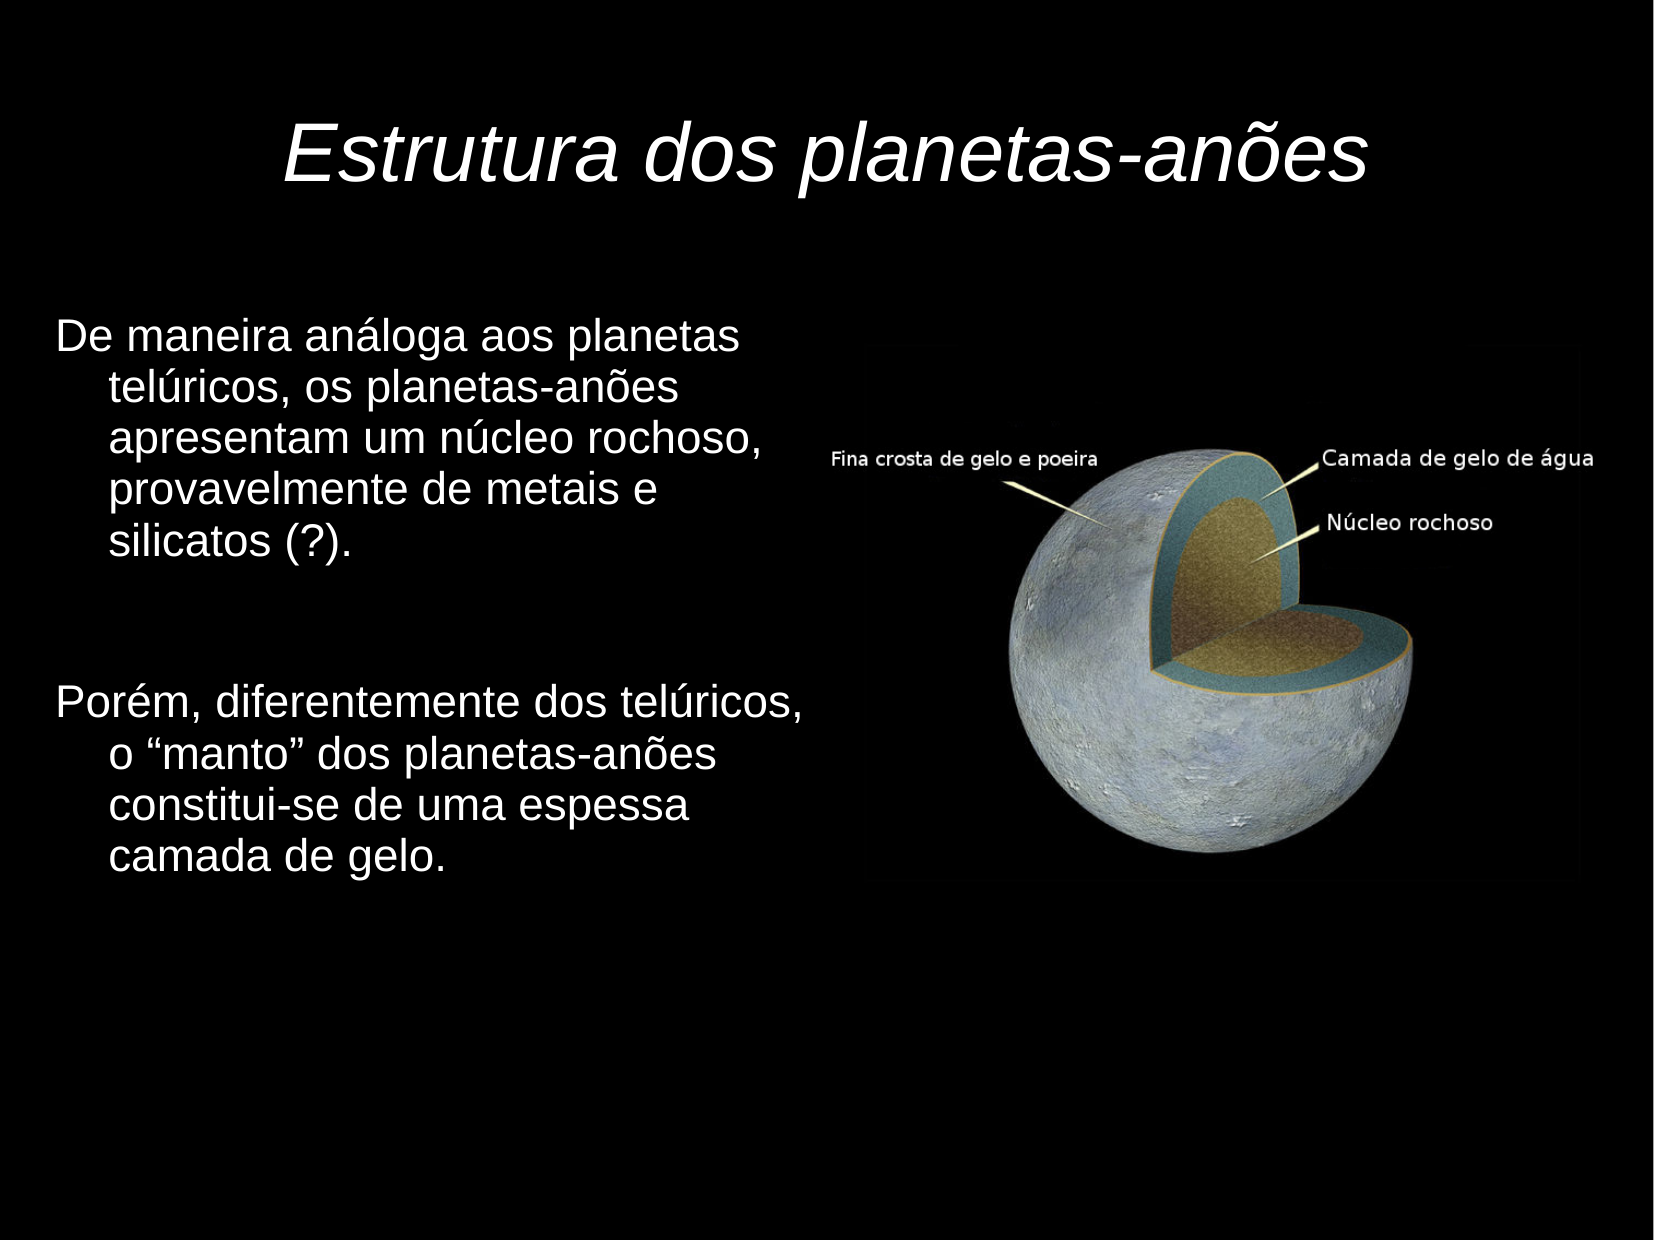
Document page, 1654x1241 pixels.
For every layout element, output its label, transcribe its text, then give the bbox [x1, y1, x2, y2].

picture [815, 290, 1631, 944]
list De maneira análoga aos planetas telúricos, os planetas-anões apresentam um núcleo rochoso, provavelmente de metais e silicatos (?). Porém, diferentemente dos telúricos, o “manto” dos planetas-anões constitui-se de uma espessa camada de gelo. [37, 309, 809, 1098]
title Estrutura dos planetas-anões [82, 49, 1571, 257]
